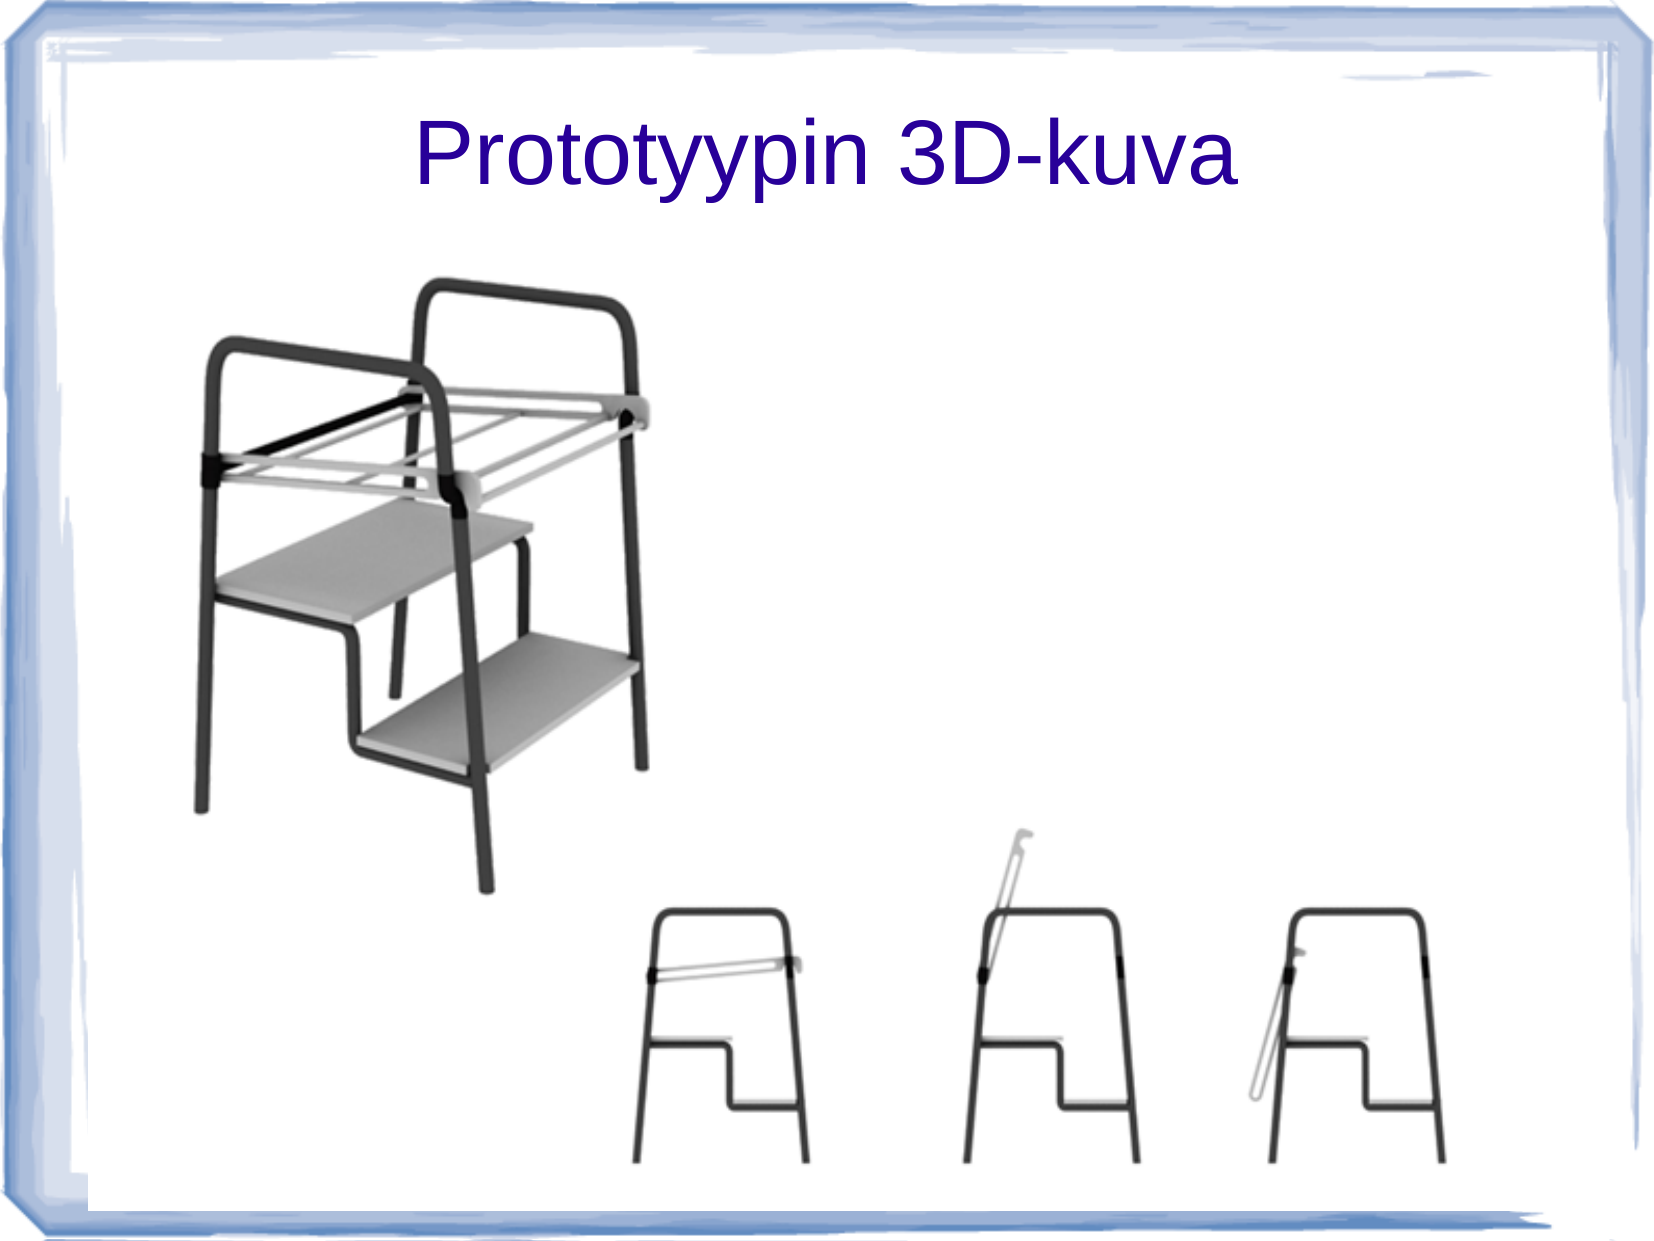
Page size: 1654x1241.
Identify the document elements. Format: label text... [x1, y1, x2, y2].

title Prototyypin 3D-kuva [82, 49, 1571, 257]
picture [0, 0, 1654, 1241]
